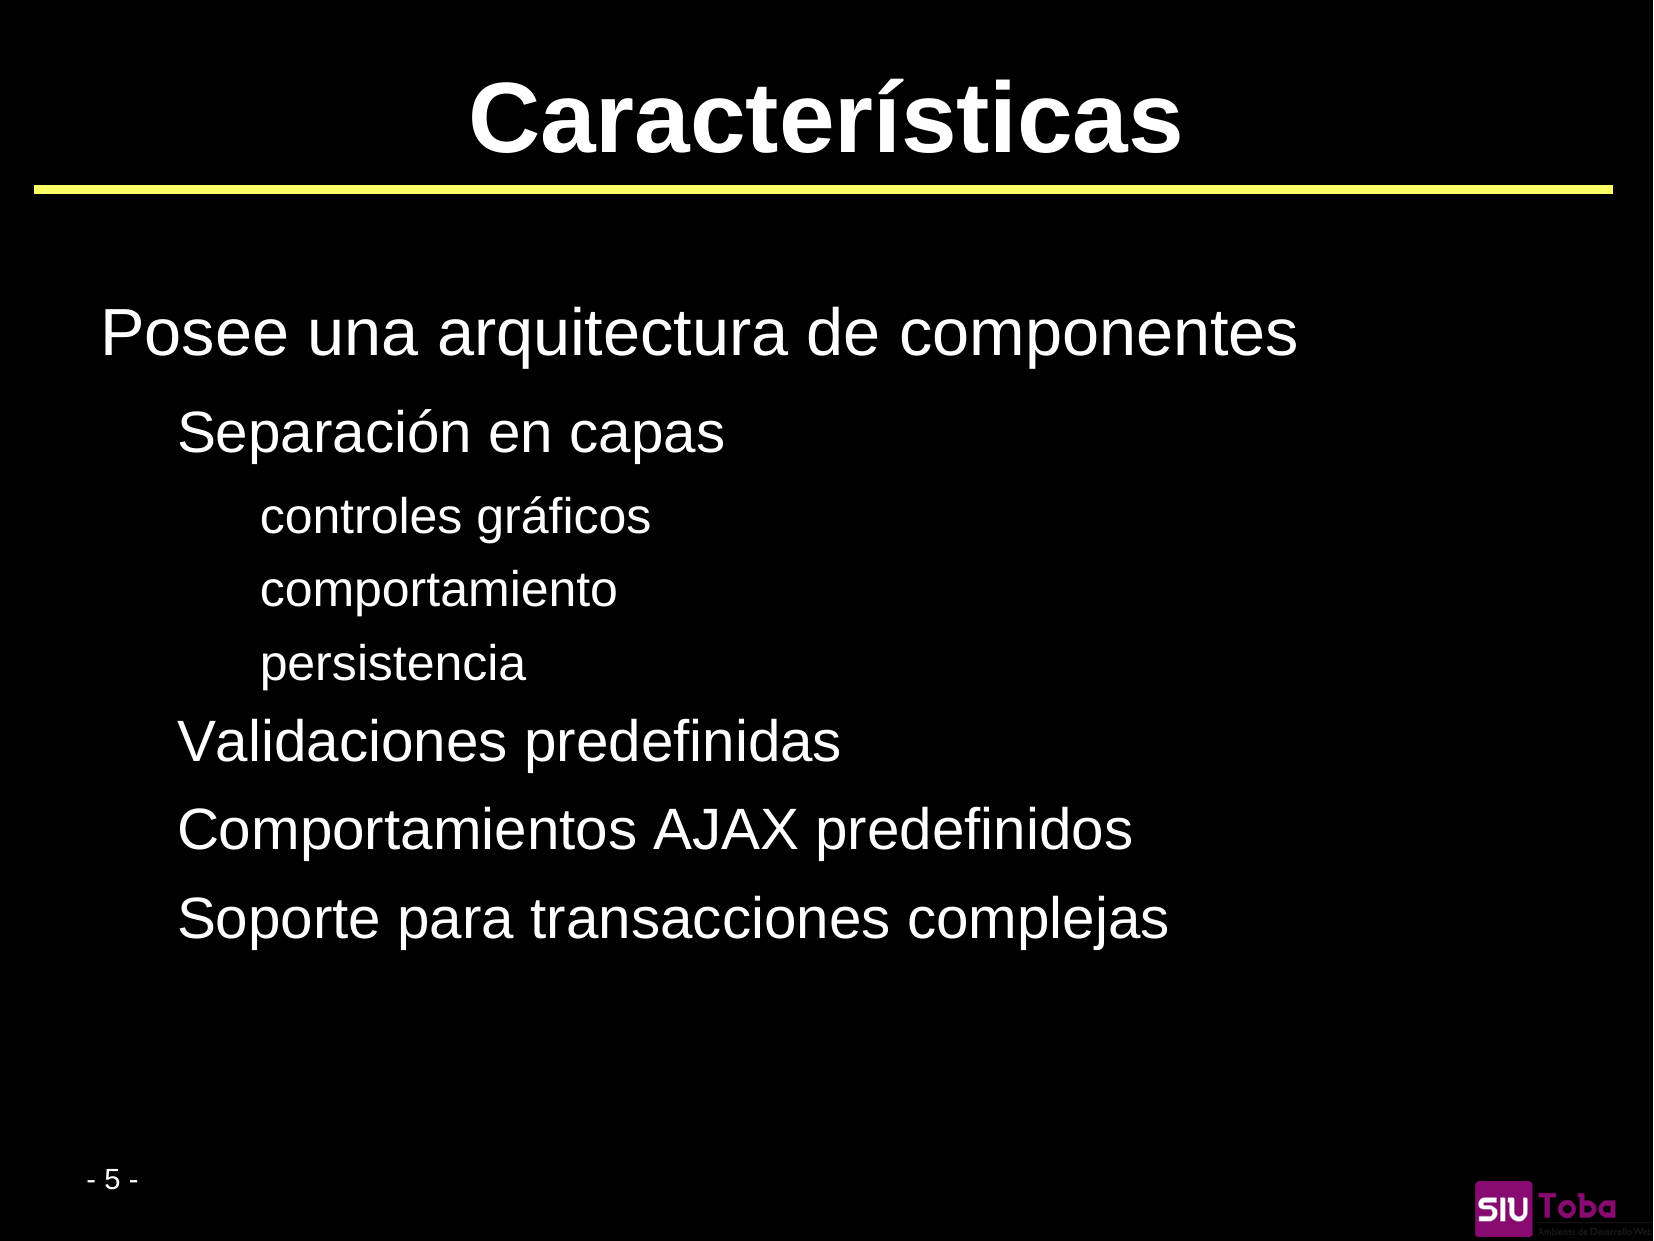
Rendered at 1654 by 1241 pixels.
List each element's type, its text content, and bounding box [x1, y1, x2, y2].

picture [1475, 1181, 1652, 1237]
list Posee una arquitectura de componentes Separación en capas controles gráficos comportamiento persistencia Validaciones predefinidas Comportamientos AJAX predefinidos Soporte para transacciones complejas [82, 295, 1565, 1095]
title Características [58, 47, 1594, 188]
